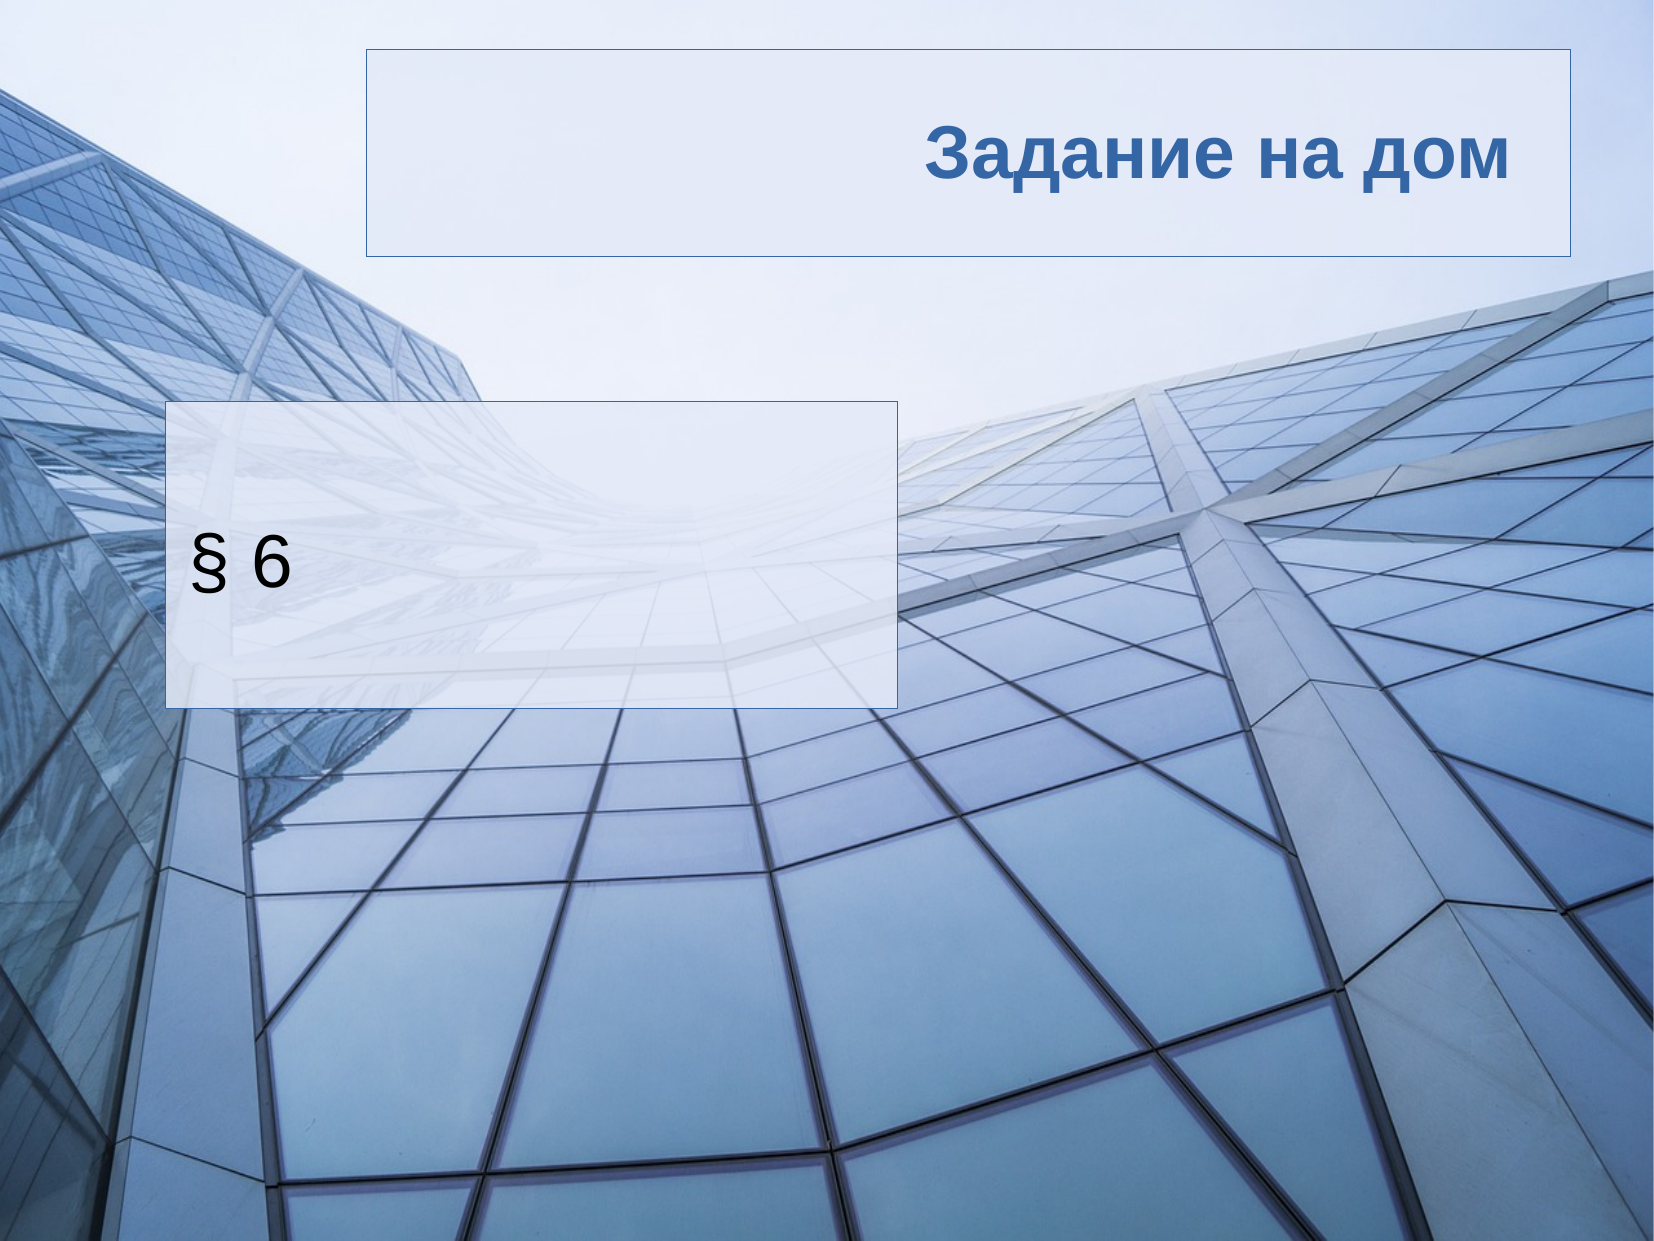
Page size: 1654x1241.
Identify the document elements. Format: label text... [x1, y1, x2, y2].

title Задание на дом [366, 49, 1571, 257]
picture [0, 0, 1654, 1241]
text_box § 6 [165, 401, 898, 709]
